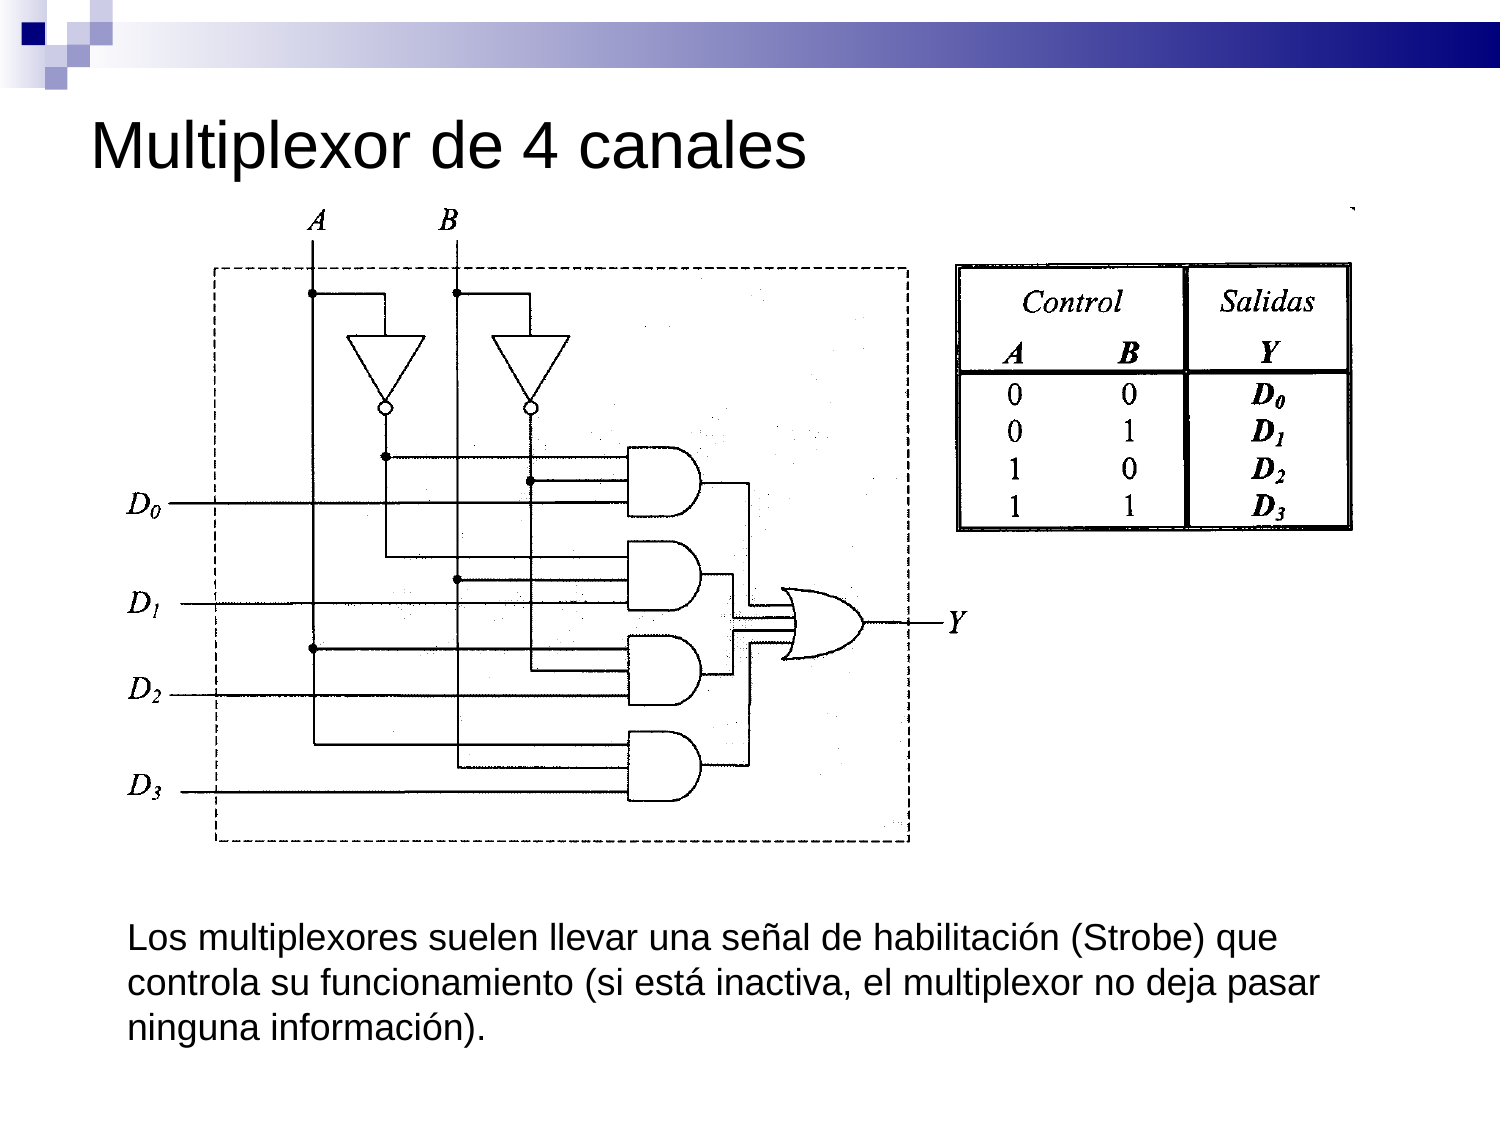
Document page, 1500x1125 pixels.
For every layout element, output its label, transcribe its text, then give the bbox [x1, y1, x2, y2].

title Multiplexor de 4 canales [75, 74, 1426, 209]
text_box Los multiplexores suelen llevar una señal de habilitación (Strobe) que controla su funcionamiento (si está inactiva, el multiplexor no deja pasar ninguna información). [112, 904, 1412, 1056]
picture [123, 207, 1355, 843]
